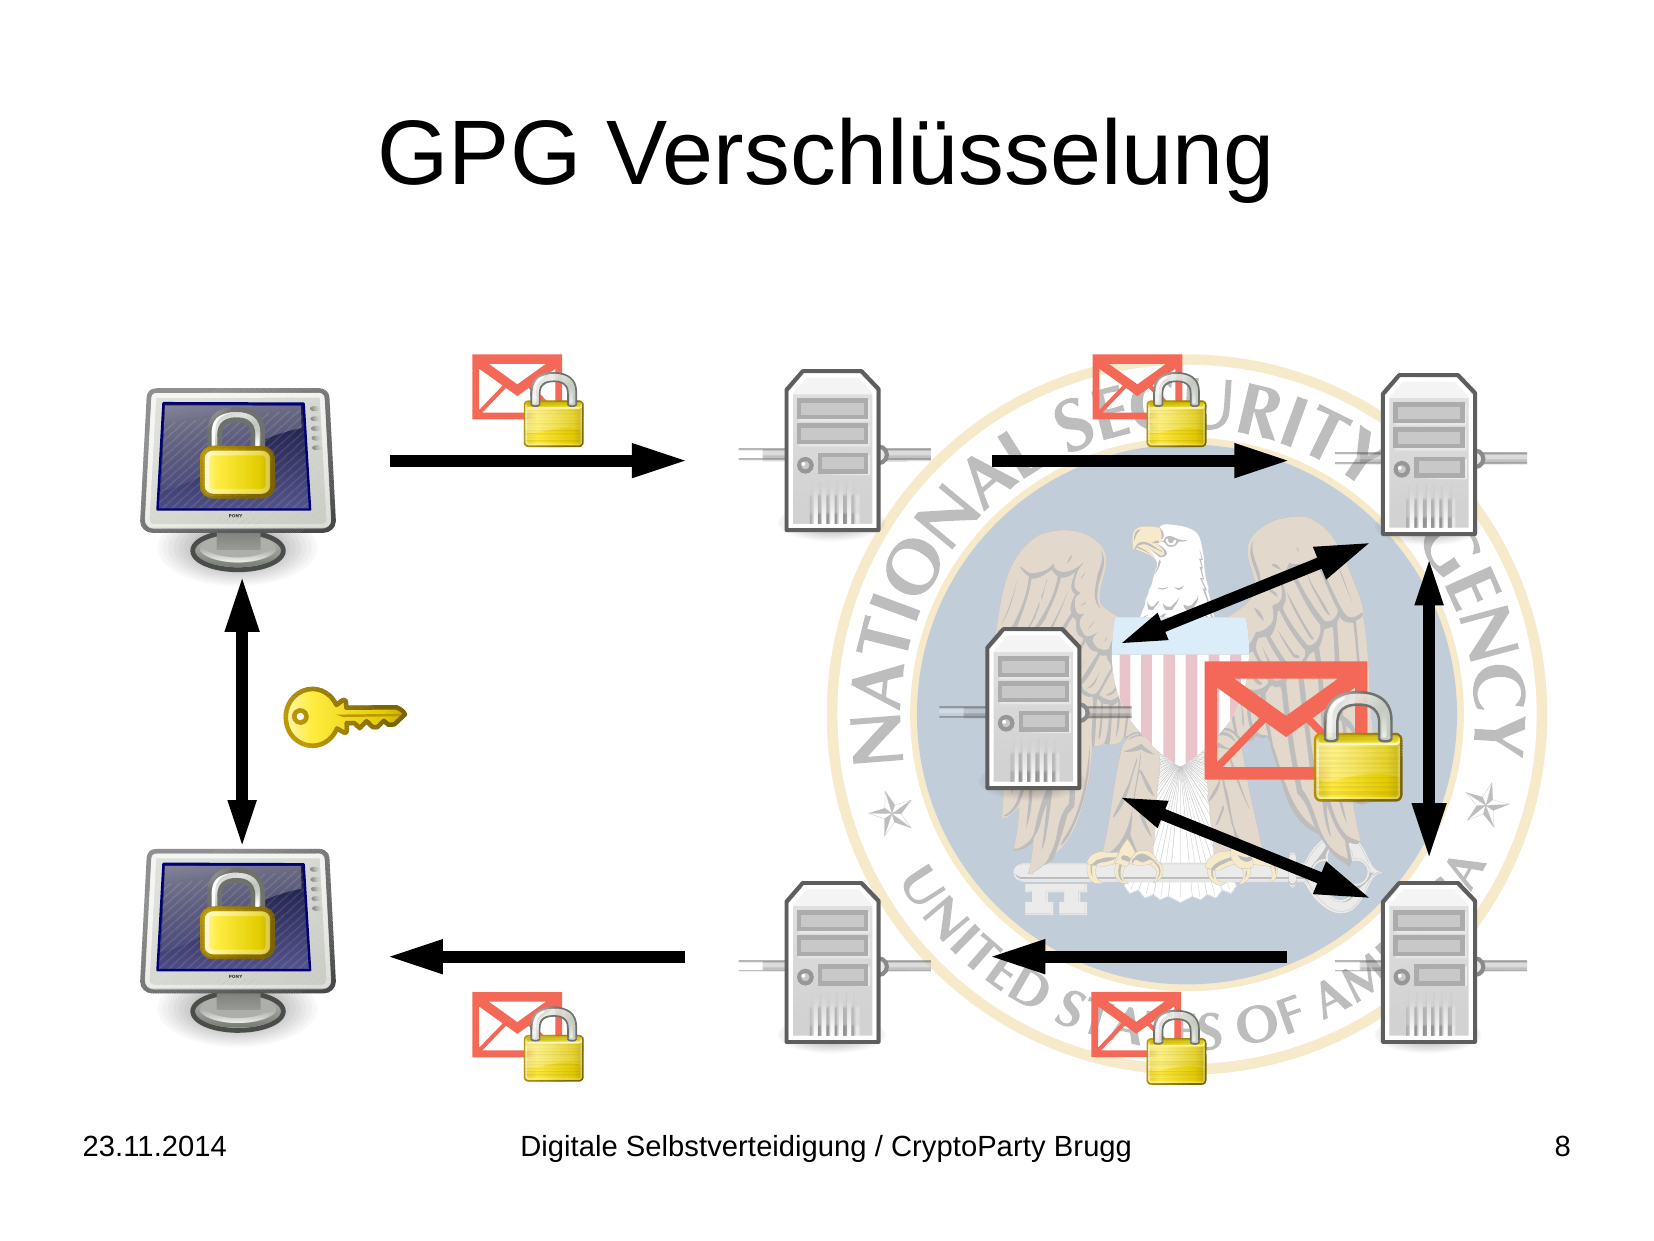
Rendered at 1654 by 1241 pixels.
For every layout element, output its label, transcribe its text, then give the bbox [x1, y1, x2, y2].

picture [472, 354, 594, 453]
picture [732, 350, 1548, 1090]
picture [118, 366, 355, 603]
picture [472, 992, 594, 1087]
picture [118, 826, 355, 1063]
picture [283, 655, 408, 780]
title GPG Verschlüsselung [82, 49, 1571, 257]
